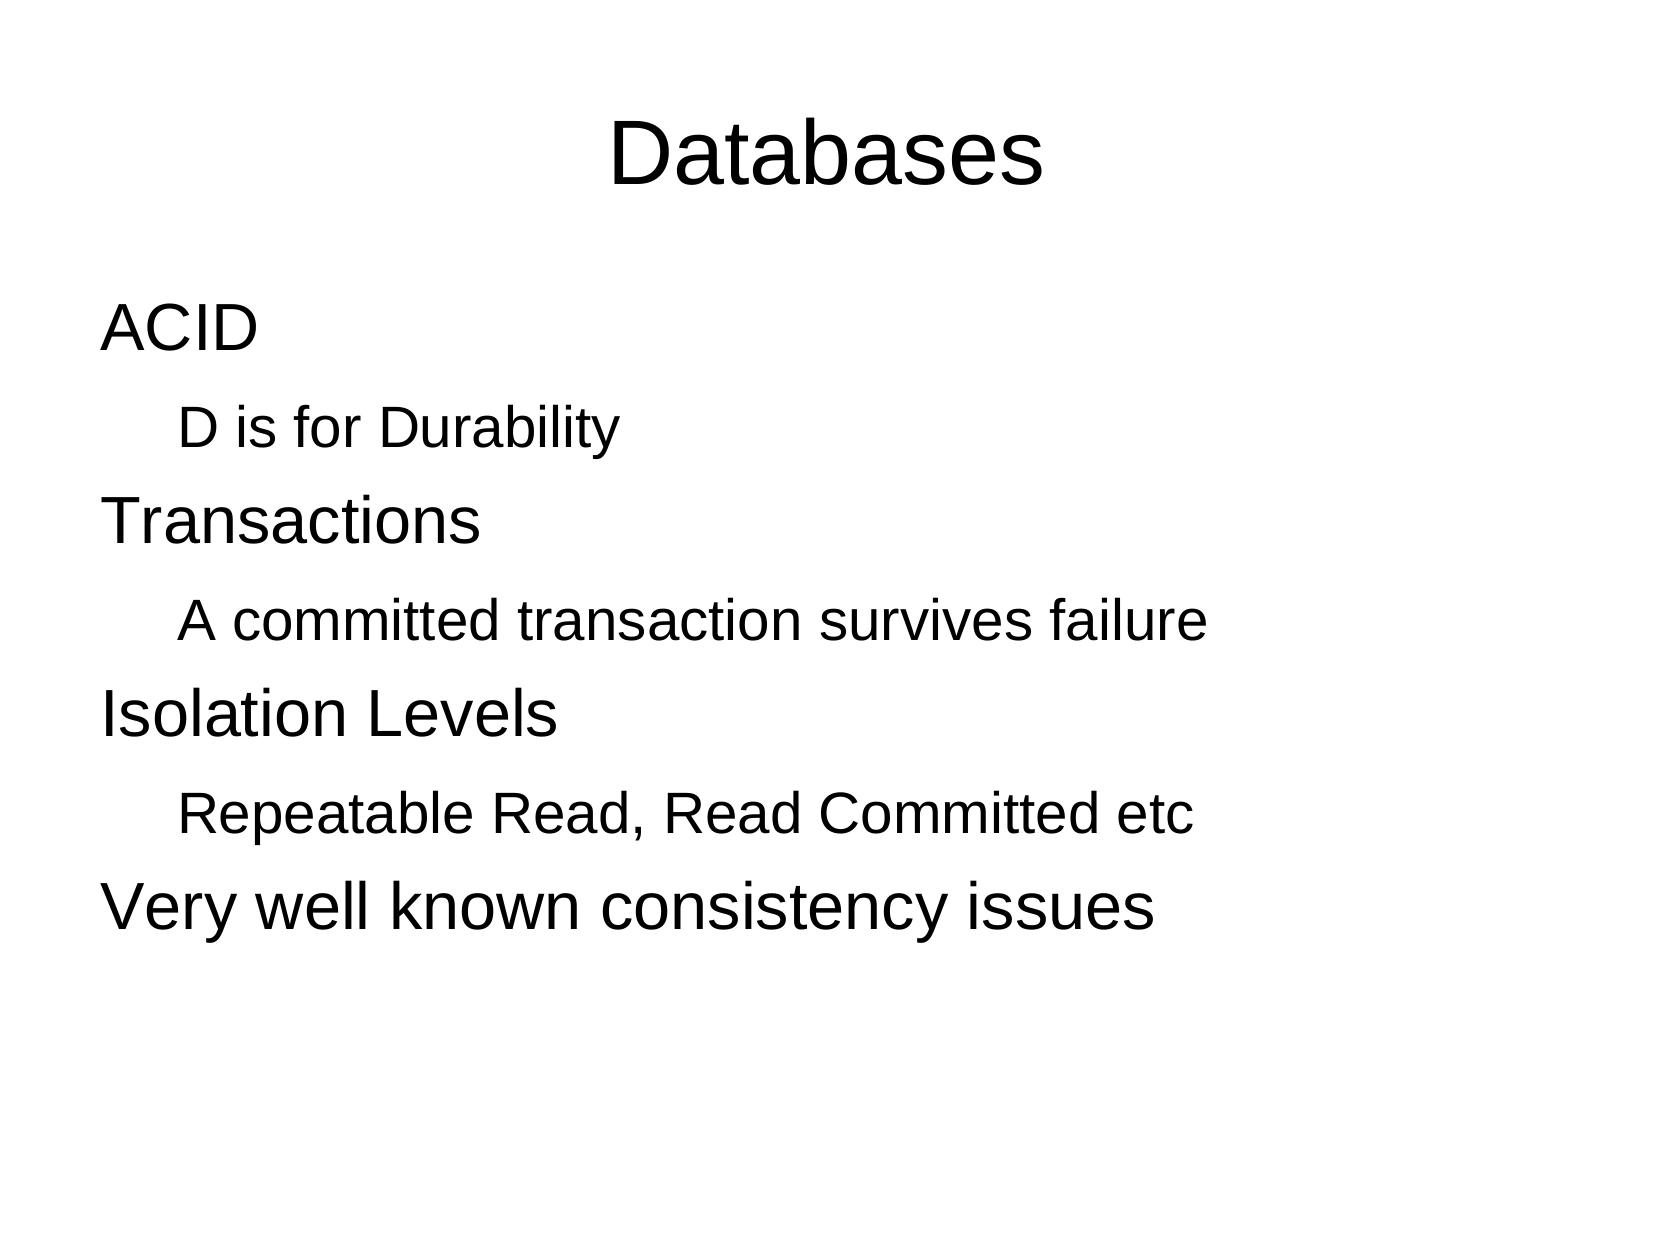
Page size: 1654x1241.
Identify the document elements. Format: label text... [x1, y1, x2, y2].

title Databases [82, 56, 1571, 250]
list ACID D is for Durability Transactions A committed transaction survives failure Isolation Levels Repeatable Read, Read Committed etc Very well known consistency issues [82, 290, 1571, 1107]
